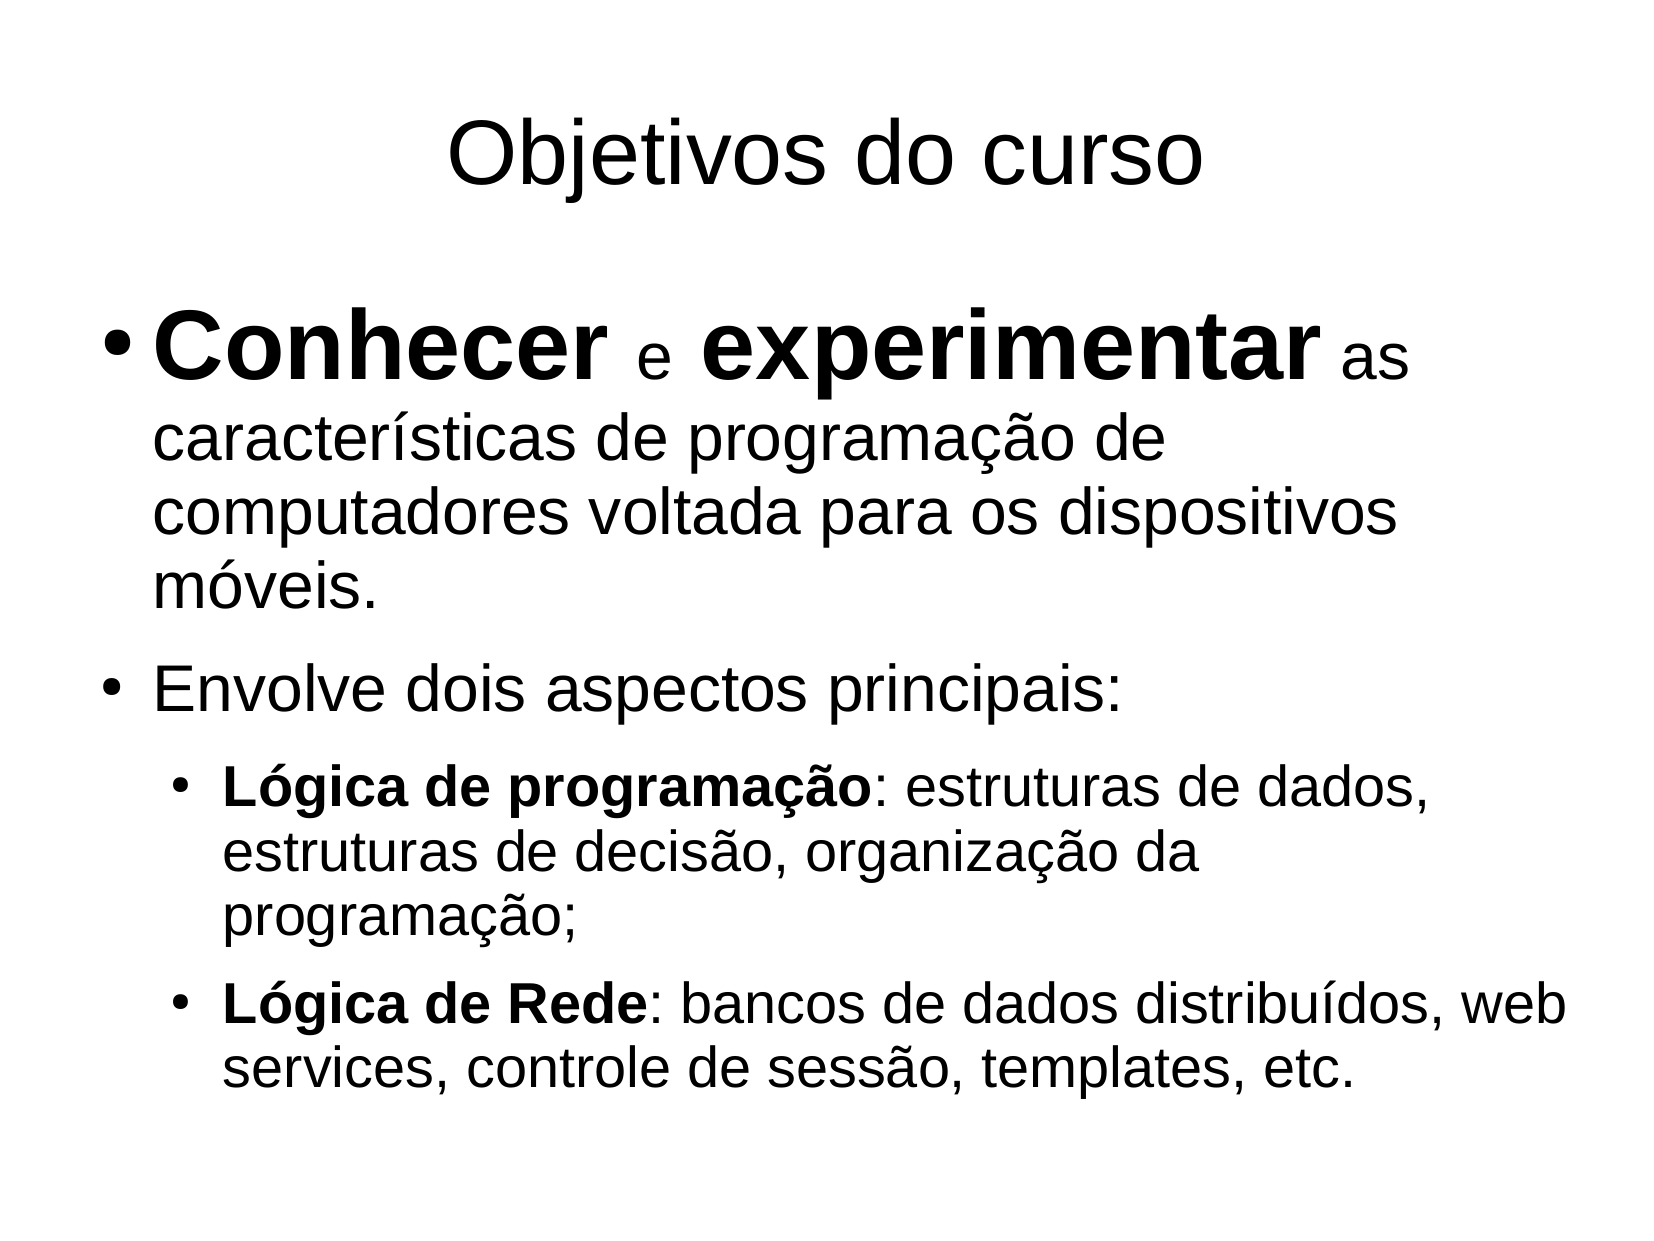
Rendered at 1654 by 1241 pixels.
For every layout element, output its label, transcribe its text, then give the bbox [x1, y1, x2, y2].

list Conhecer e experimentar as características de programação de computadores voltada para os dispositivos móveis. Envolve dois aspectos principais: Lógica de programação: estruturas de dados, estruturas de decisão, organização da programação; Lógica de Rede: bancos de dados distribuídos, web services, controle de sessão, templates, etc. [82, 290, 1571, 1109]
title Objetivos do curso [82, 56, 1571, 250]
